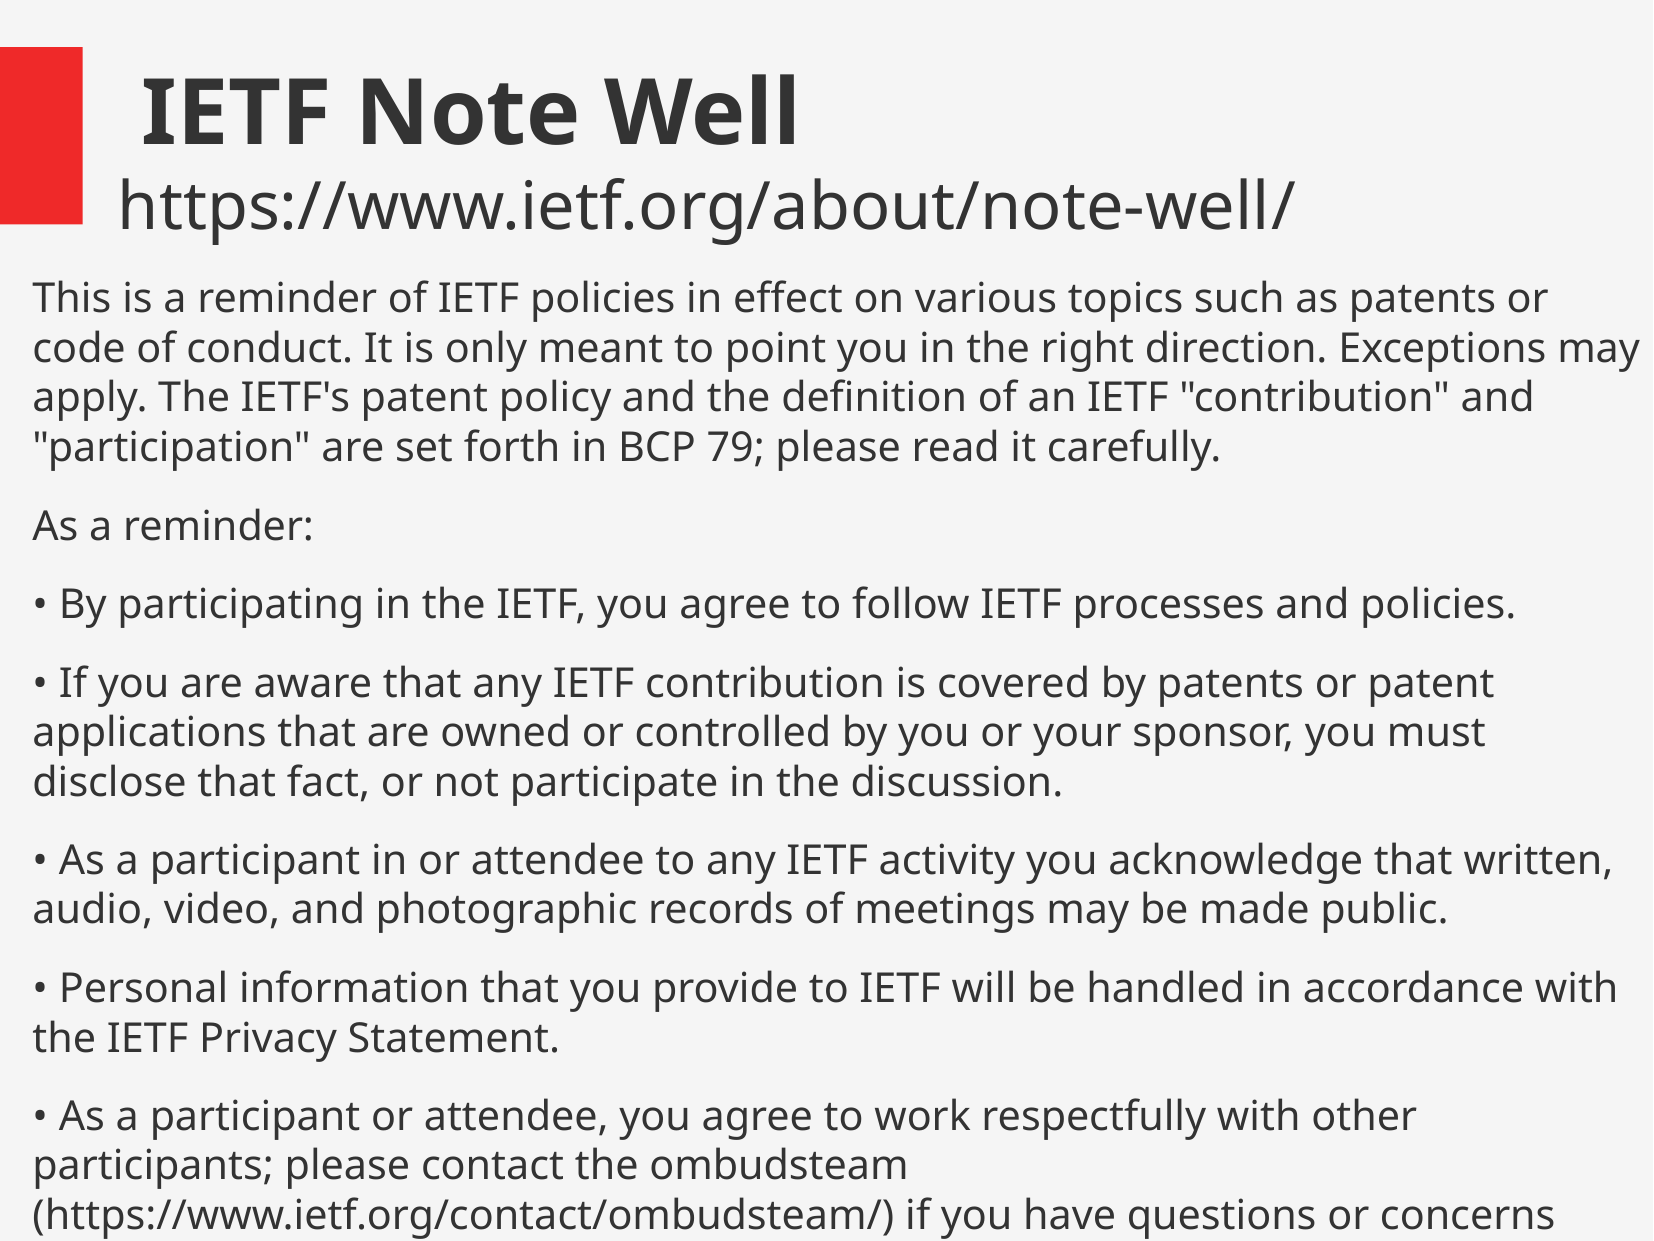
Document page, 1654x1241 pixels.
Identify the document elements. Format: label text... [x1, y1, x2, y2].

title IETF Note Well https://www.ietf.org/about/note-well/ [117, 56, 1617, 249]
list This is a reminder of IETF policies in effect on various topics such as patents or code of conduct. It is only meant to point you in the right direction. Exceptions may apply. The IETF's patent policy and the definition of an IETF "contribution" and "participation" are set forth in BCP 79; please read it carefully. As a reminder: • By participating in the IETF, you agree to follow IETF processes and policies. • If you are aware that any IETF contribution is covered by patents or patent applications that are owned or controlled by you or your sponsor, you must disclose that fact, or not participate in the discussion. • As a participant in or attendee to any IETF activity you acknowledge that written, audio, video, and photographic records of meetings may be made public. • Personal information that you provide to IETF will be handled in accordance with the IETF Privacy Statement. • As a participant or attendee, you agree to work respectfully with other participants; please contact the ombudsteam (https://www.ietf.org/contact/ombudsteam/) if you have questions or concerns about this. [32, 271, 1642, 1044]
